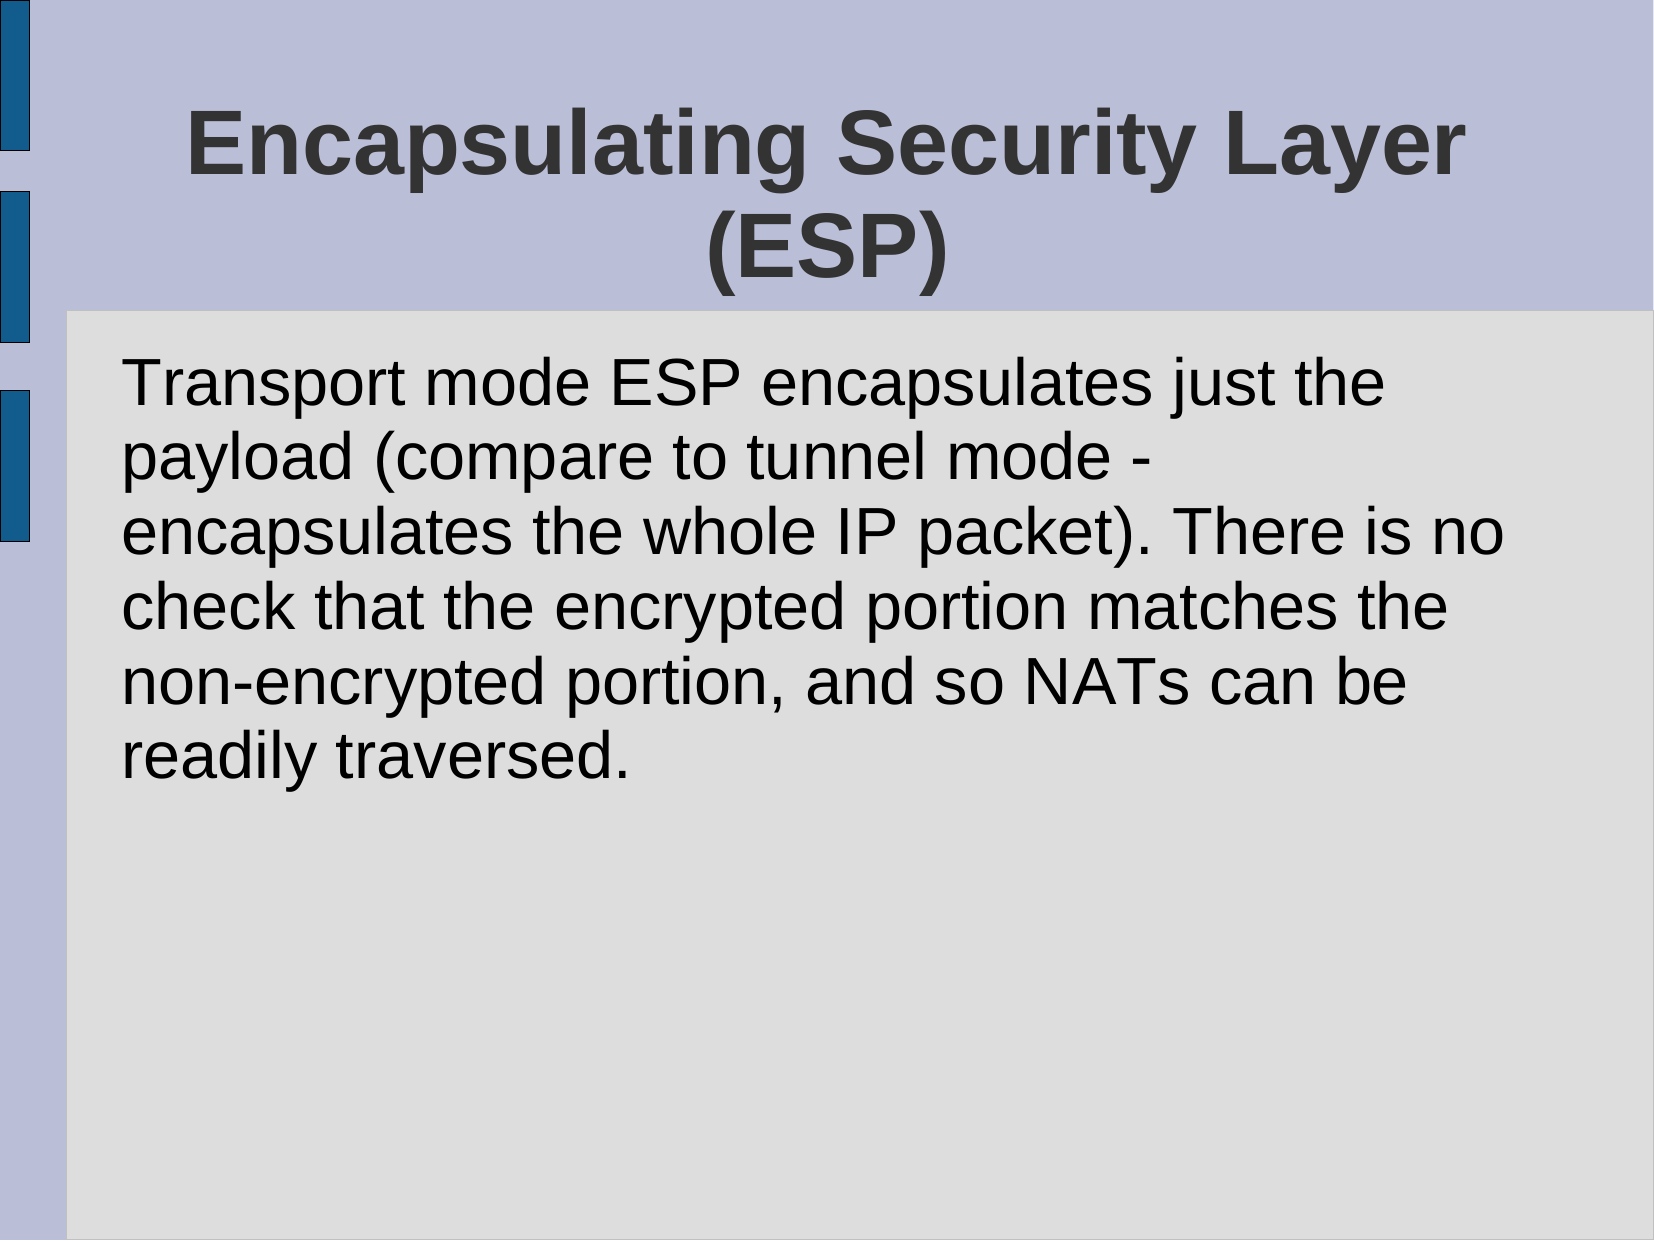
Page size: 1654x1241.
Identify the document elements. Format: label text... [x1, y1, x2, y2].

list Transport mode ESP encapsulates just the payload (compare to tunnel mode - encapsulates the whole IP packet). There is no check that the encrypted portion matches the non-encrypted portion, and so NATs can be readily traversed. [121, 344, 1534, 1127]
title Encapsulating Security Layer (ESP) [121, 64, 1534, 326]
